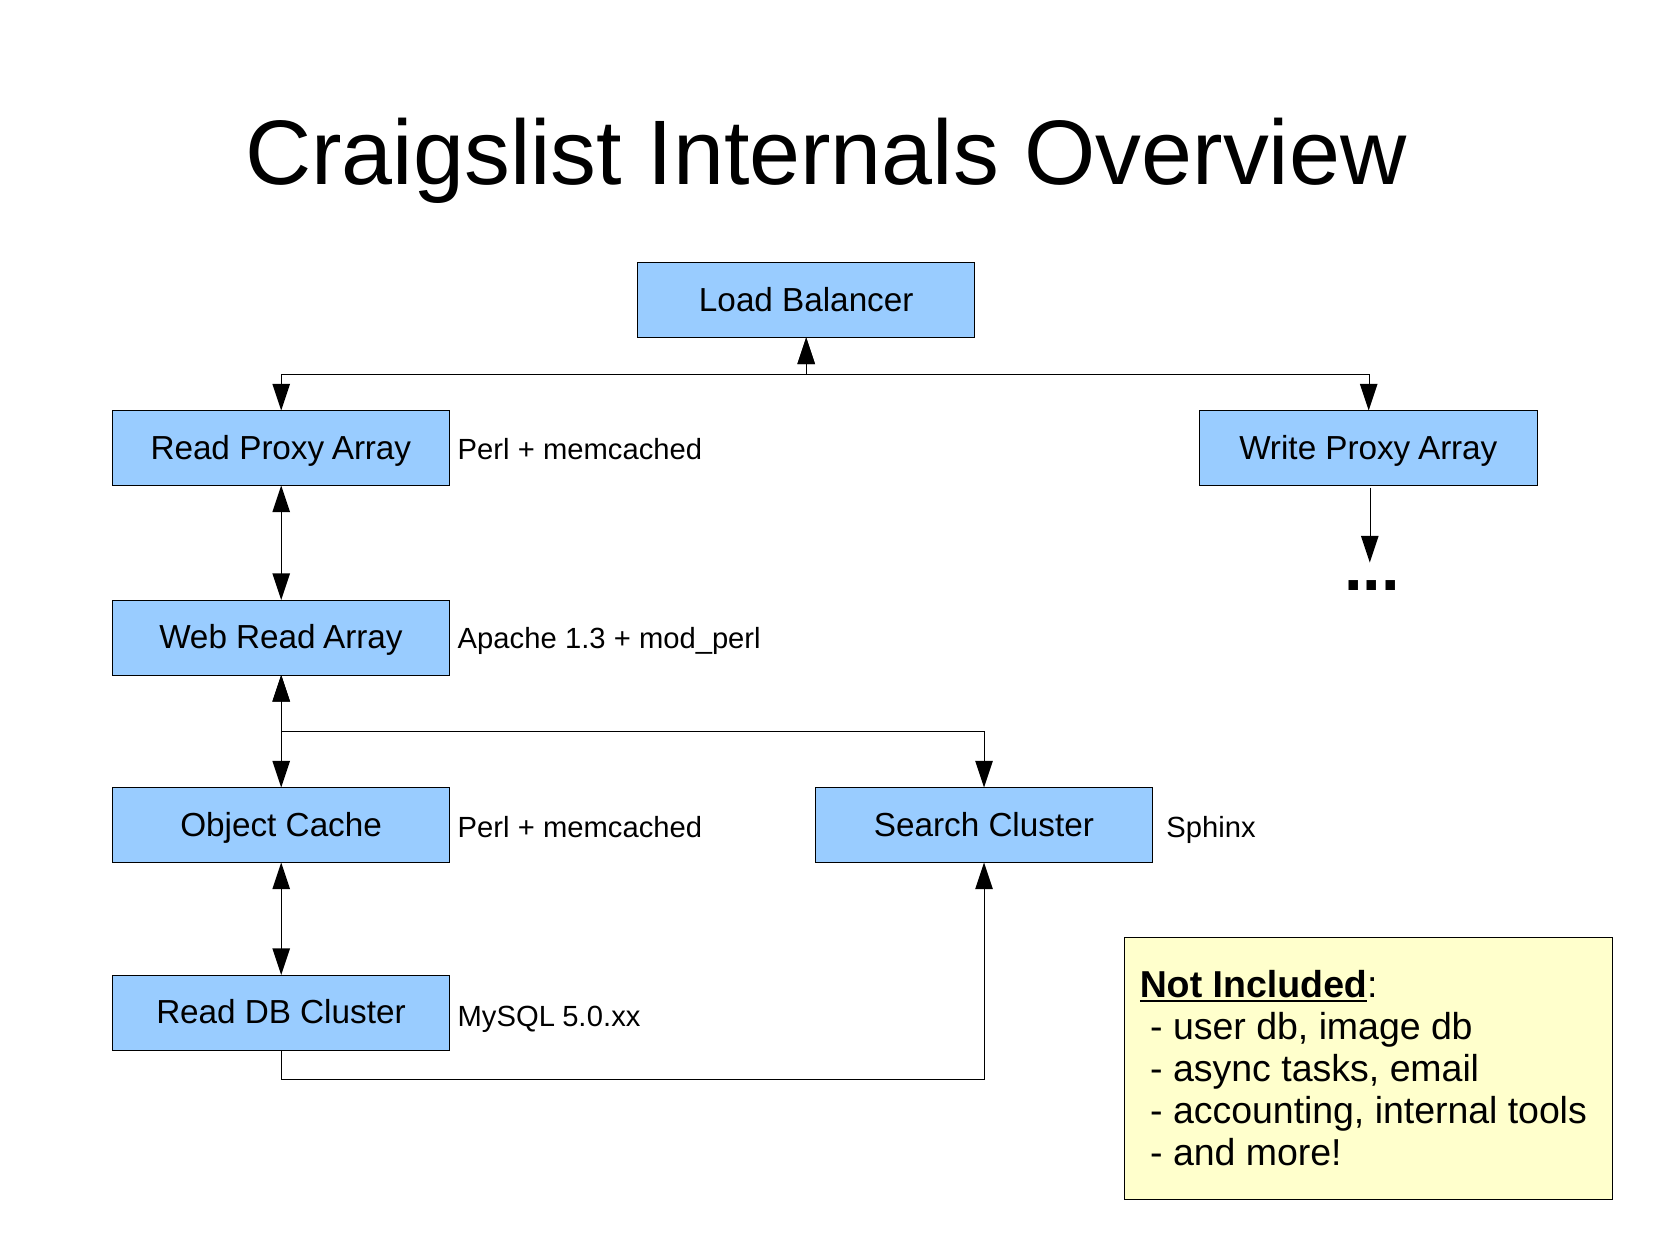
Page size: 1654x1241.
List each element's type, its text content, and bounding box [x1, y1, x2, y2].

text_box Object Cache [112, 787, 450, 863]
title Craigslist Internals Overview [82, 49, 1571, 257]
text_box ... [1323, 522, 1421, 612]
text_box Read Proxy Array [112, 410, 450, 486]
text_box Perl + memcached [443, 803, 751, 852]
text_box Not Included: - user db, image db - async tasks, email - accounting, internal tools - and more! [1124, 937, 1613, 1200]
text_box Web Read Array [112, 600, 450, 676]
text_box Load Balancer [637, 262, 975, 338]
text_box Write Proxy Array [1199, 410, 1538, 486]
text_box Apache 1.3 + mod_perl [443, 614, 808, 663]
text_box Perl + memcached [443, 425, 744, 474]
text_box Read DB Cluster [112, 975, 450, 1051]
text_box Sphinx [1151, 803, 1459, 852]
text_box MySQL 5.0.xx [443, 992, 751, 1041]
text_box Search Cluster [815, 787, 1153, 863]
